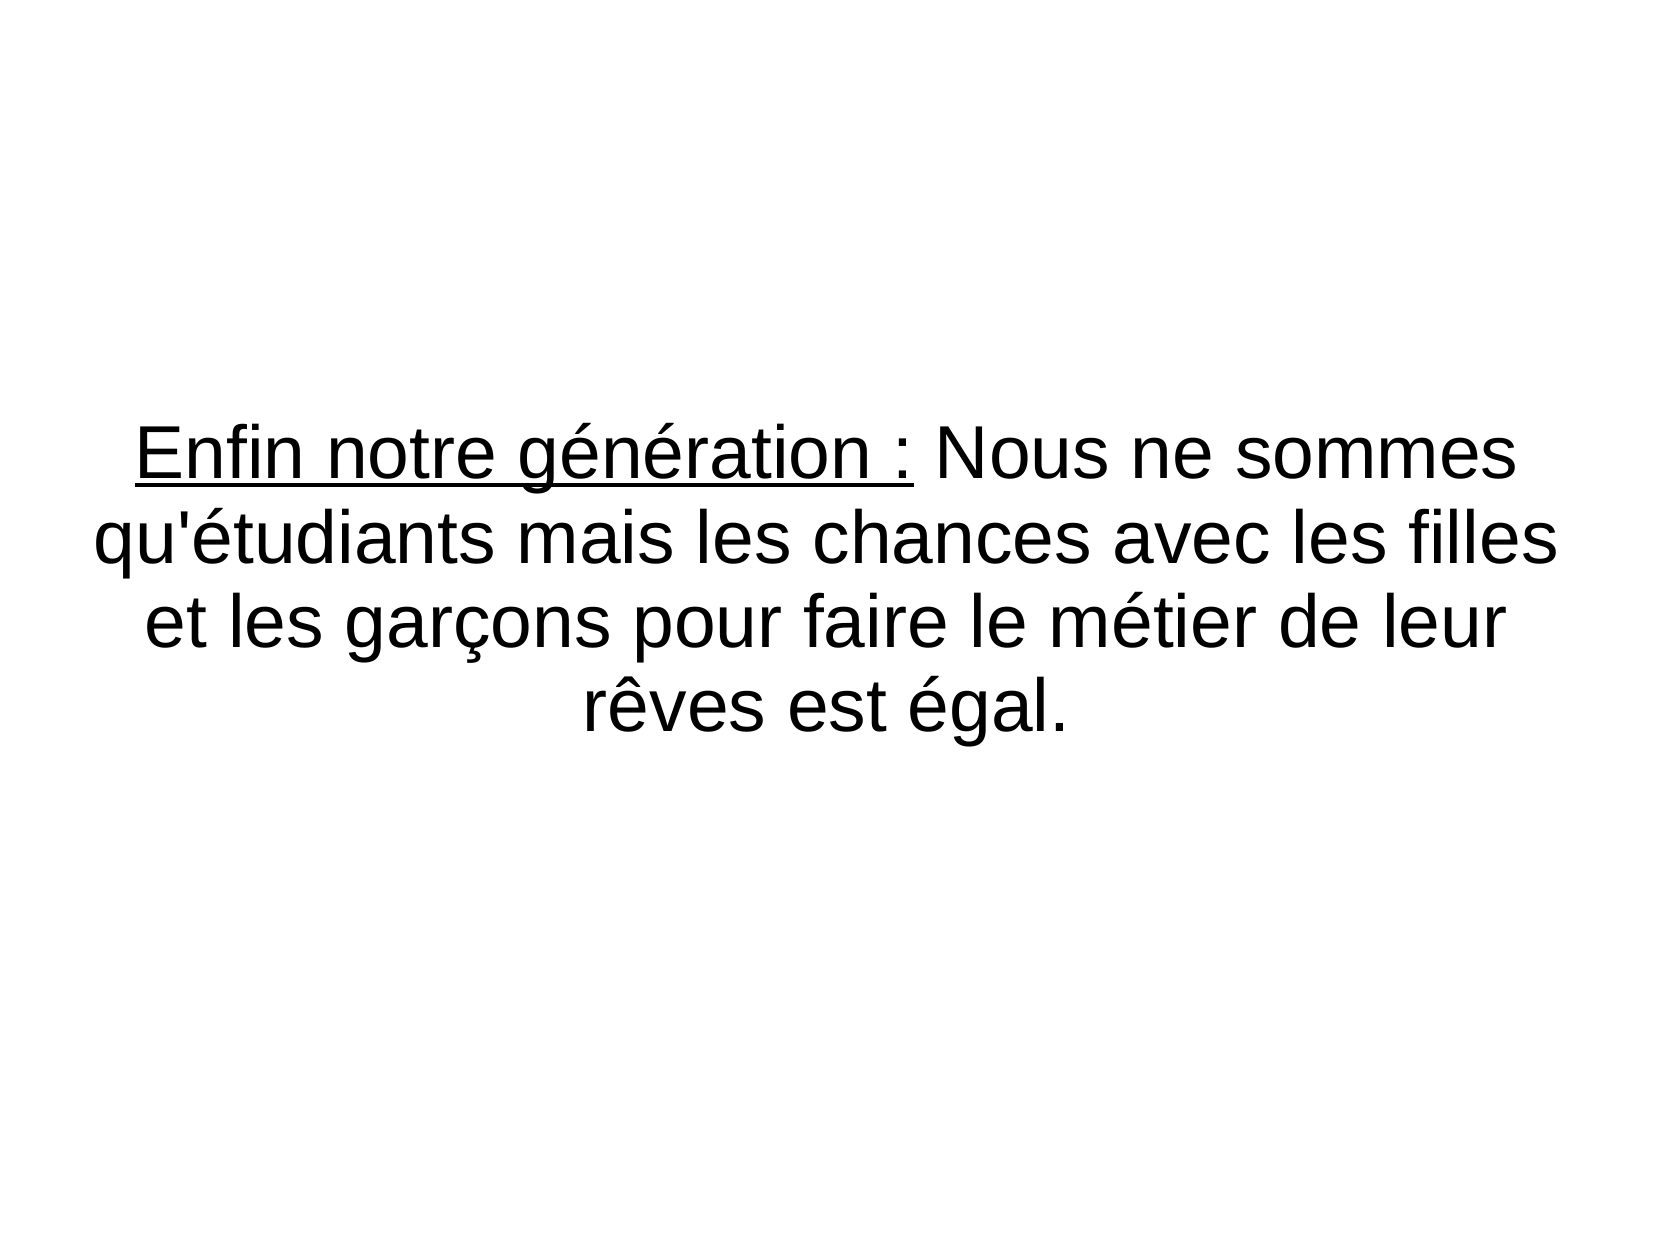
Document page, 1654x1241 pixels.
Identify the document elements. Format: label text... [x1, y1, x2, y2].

subtitle Enfin notre génération : Nous ne sommes qu'étudiants mais les chances avec les filles et les garçons pour faire le métier de leur rêves est égal. [82, 56, 1571, 1102]
